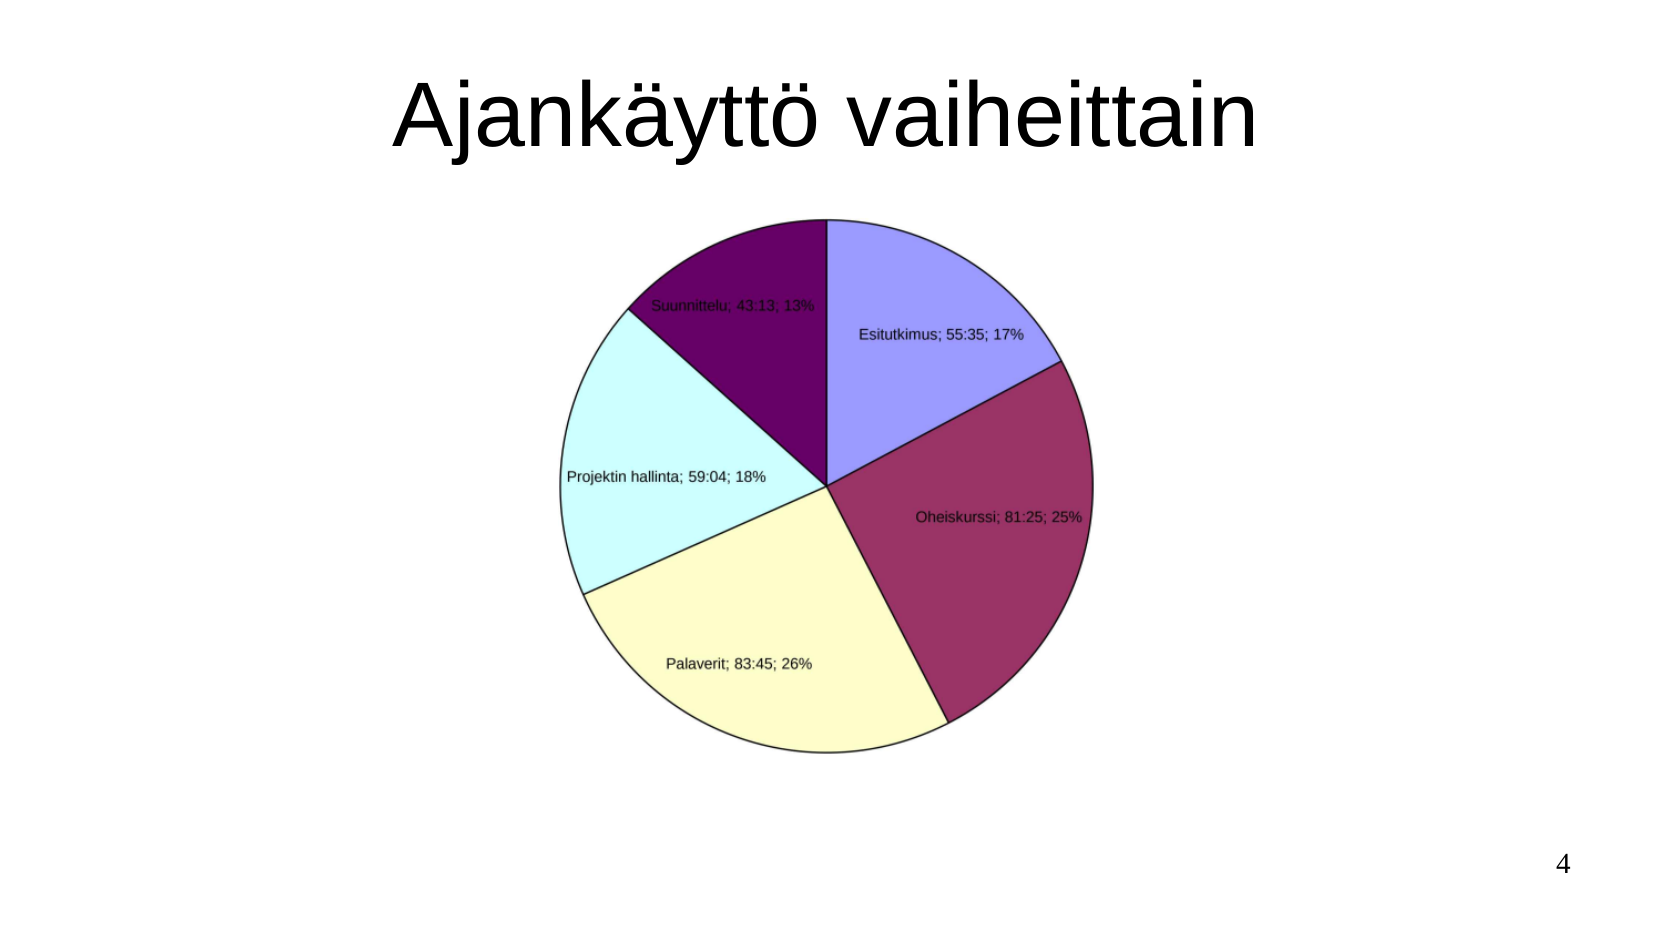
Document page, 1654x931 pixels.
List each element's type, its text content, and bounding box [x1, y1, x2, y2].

picture [557, 217, 1097, 758]
title Ajankäyttö vaiheittain [82, 37, 1571, 193]
